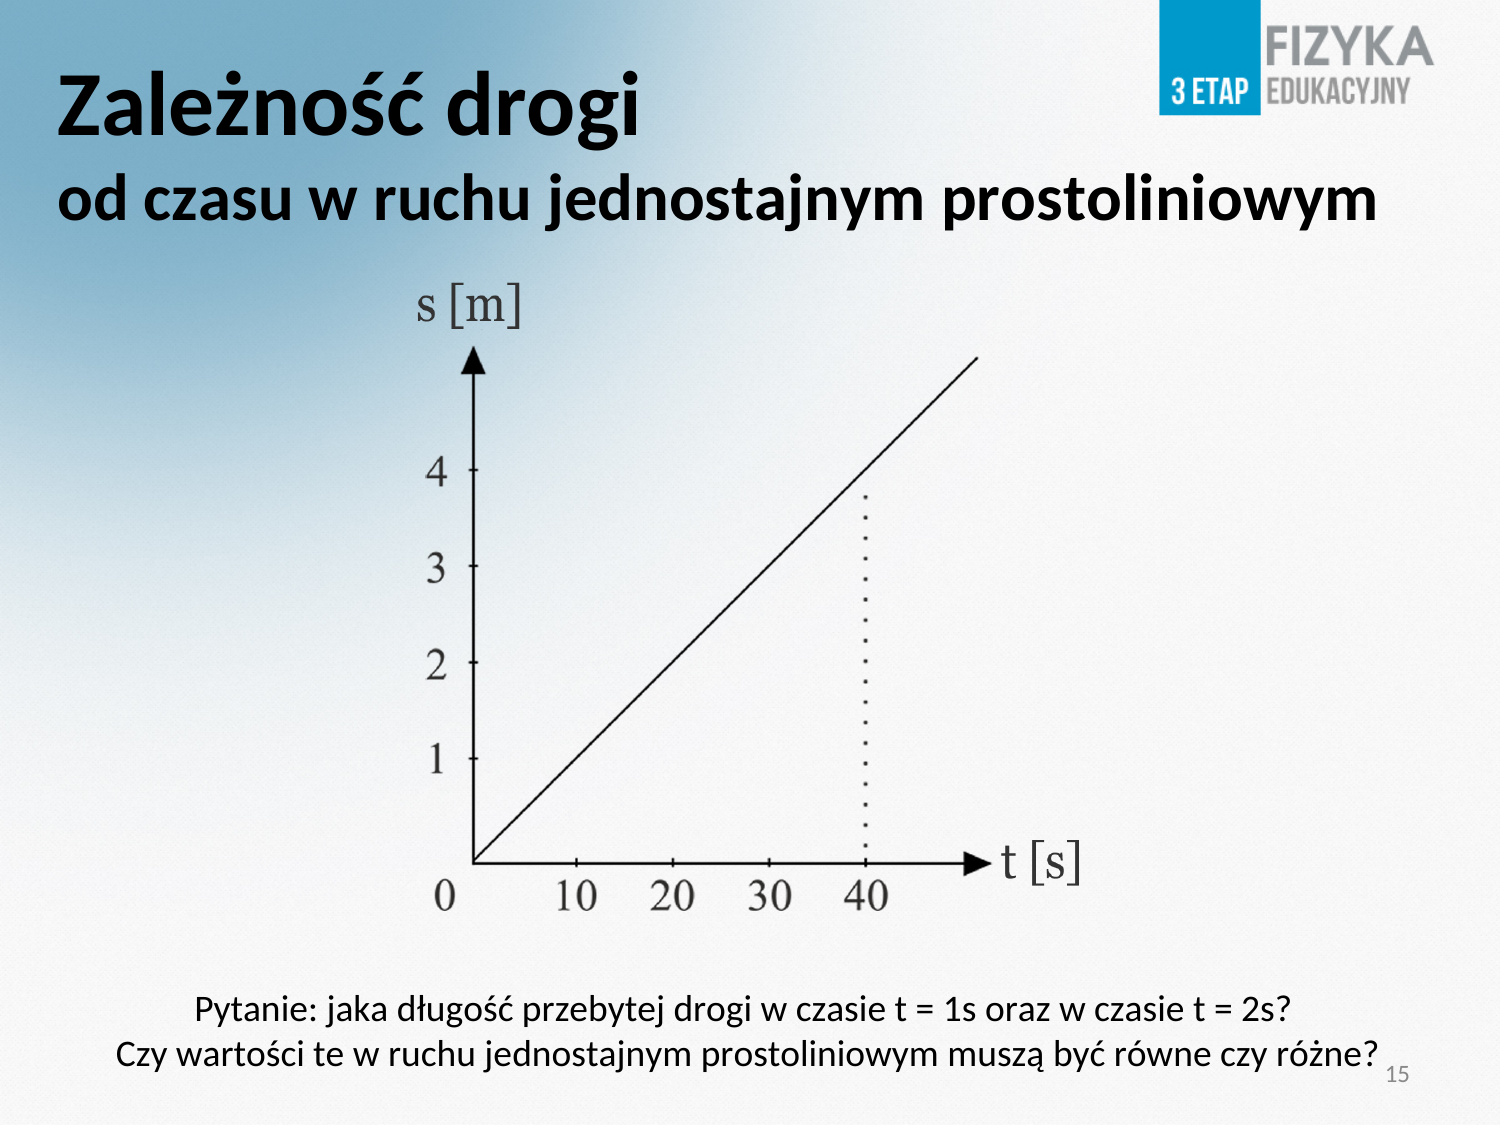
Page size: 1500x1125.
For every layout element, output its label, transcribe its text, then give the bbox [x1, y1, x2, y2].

text_box Zależność drogi od czasu w ruchu jednostajnym prostoliniowym [57, 42, 1483, 235]
text_box <numer> [1074, 1042, 1426, 1103]
picture [0, 0, 1500, 1125]
text_box Pytanie: jaka długość przebytej drogi w czasie t = 1s oraz w czasie t = 2s? Czy wartości te w ruchu jednostajnym prostoliniowym muszą być równe czy różne? [100, 976, 1396, 1082]
